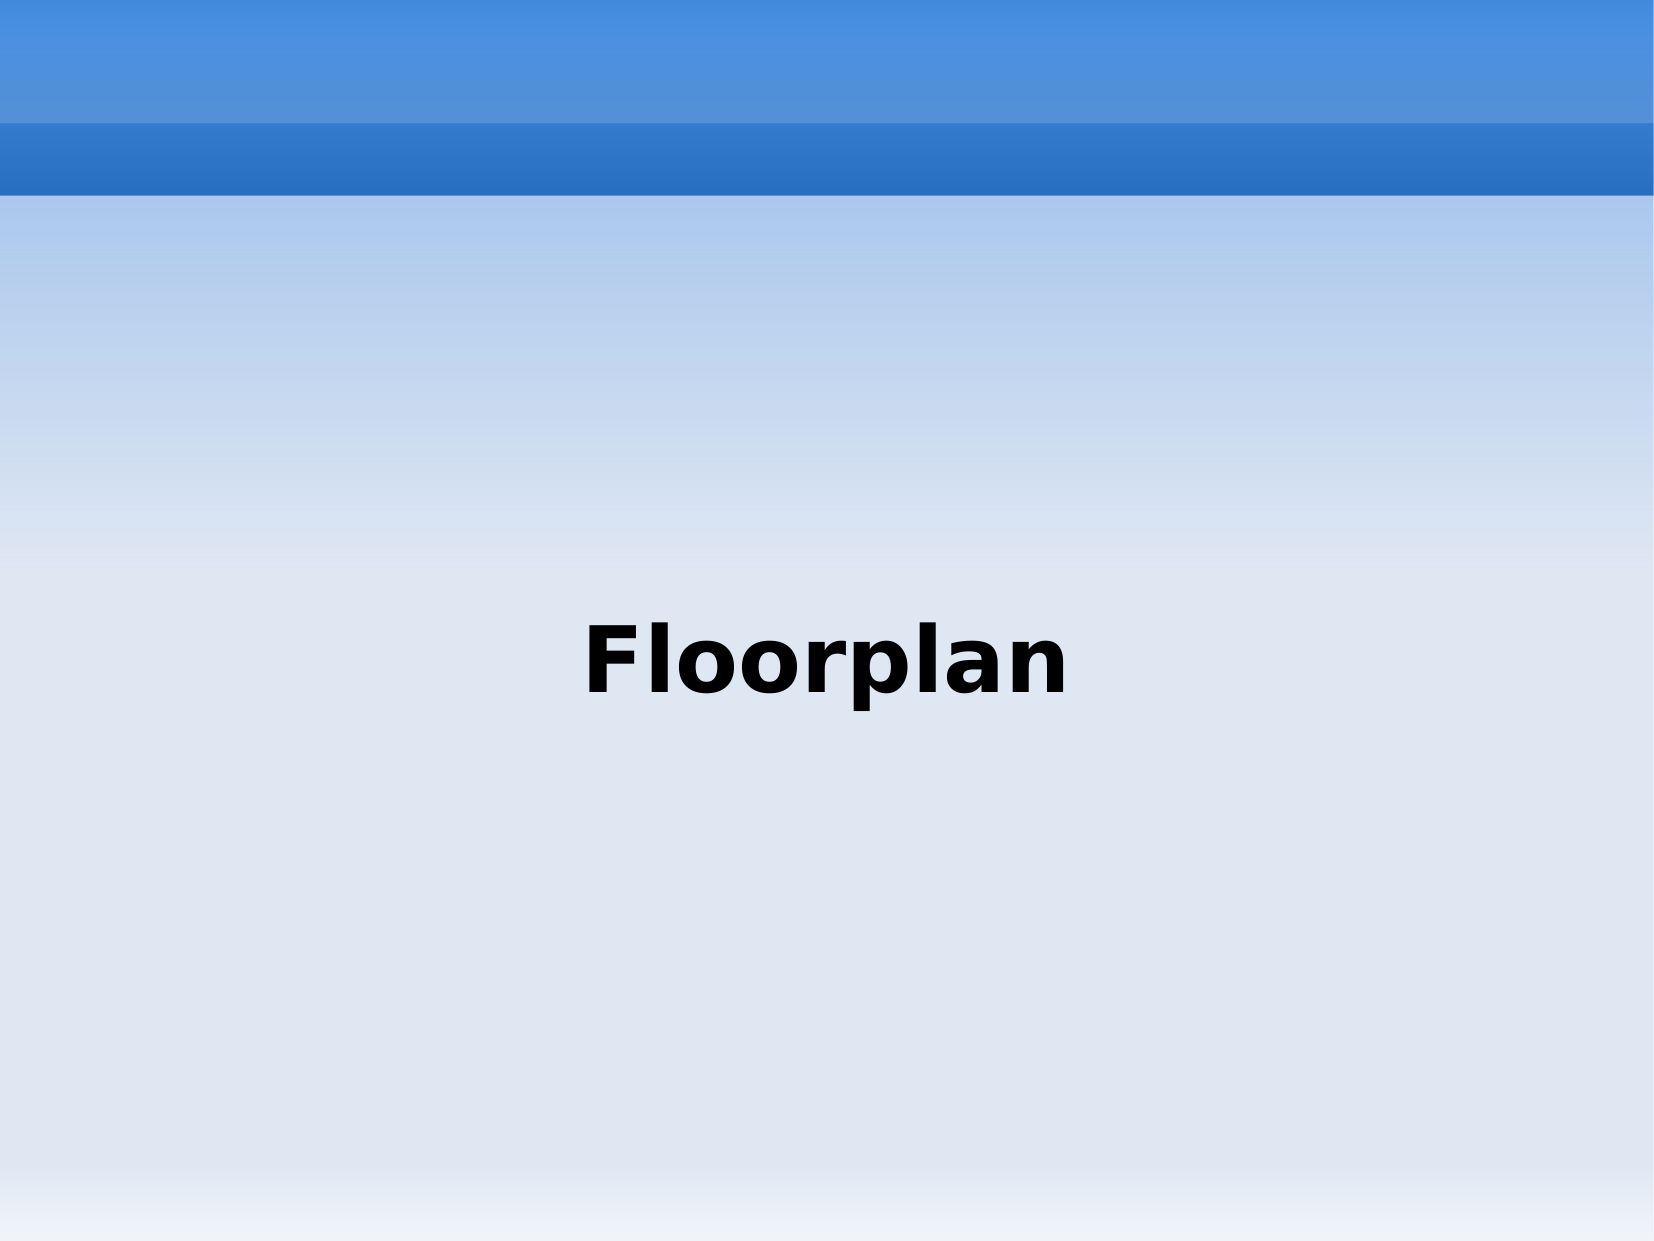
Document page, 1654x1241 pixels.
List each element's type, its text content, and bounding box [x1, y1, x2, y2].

picture [0, 0, 1654, 1241]
text_box Floorplan [82, 290, 1571, 1109]
